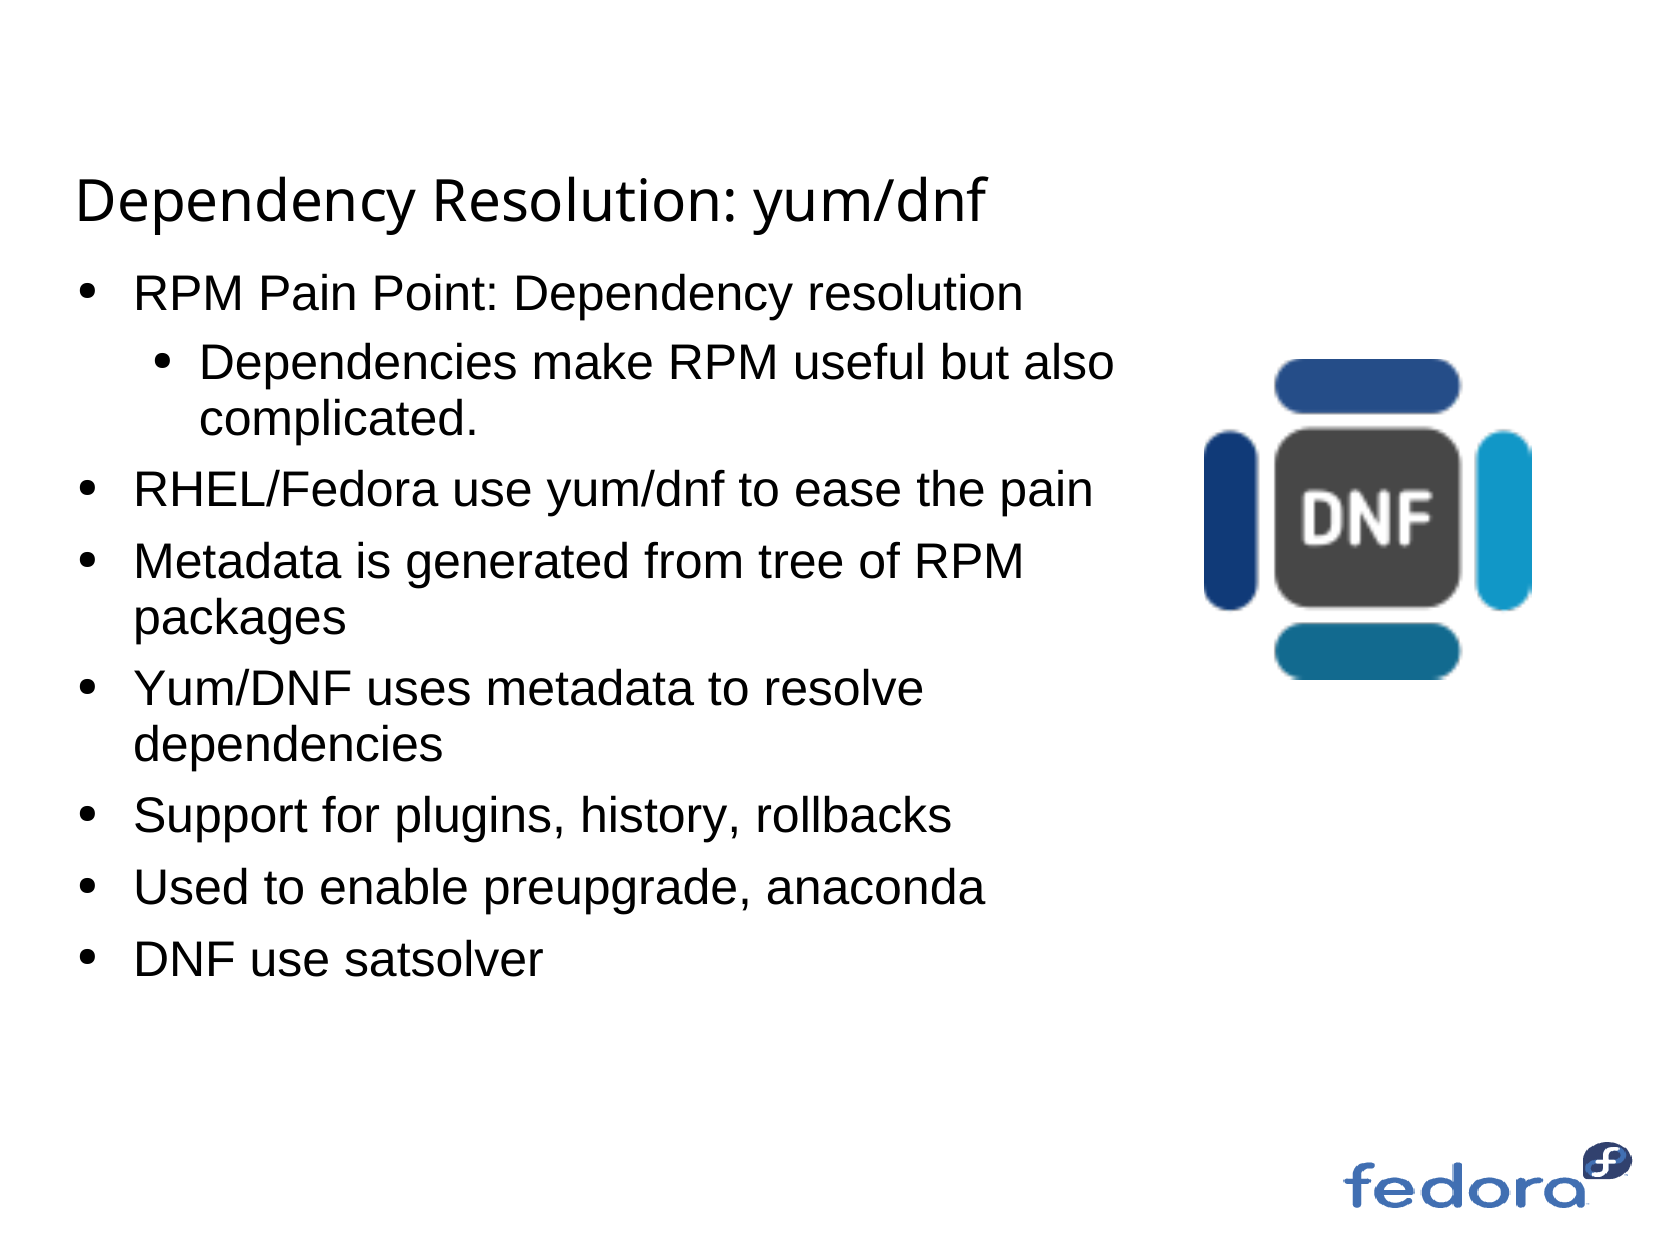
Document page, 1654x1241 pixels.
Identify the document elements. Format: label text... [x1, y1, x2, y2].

list RPM Pain Point: Dependency resolution Dependencies make RPM useful but also complicated. RHEL/Fedora use yum/dnf to ease the pain Metadata is generated from tree of RPM packages Yum/DNF uses metadata to resolve dependencies Support for plugins, history, rollbacks Used to enable preupgrade, anaconda DNF use satsolver [77, 264, 1137, 1174]
picture [1204, 359, 1532, 680]
picture [1332, 1124, 1651, 1227]
title Dependency Resolution: yum/dnf [74, 140, 1506, 259]
